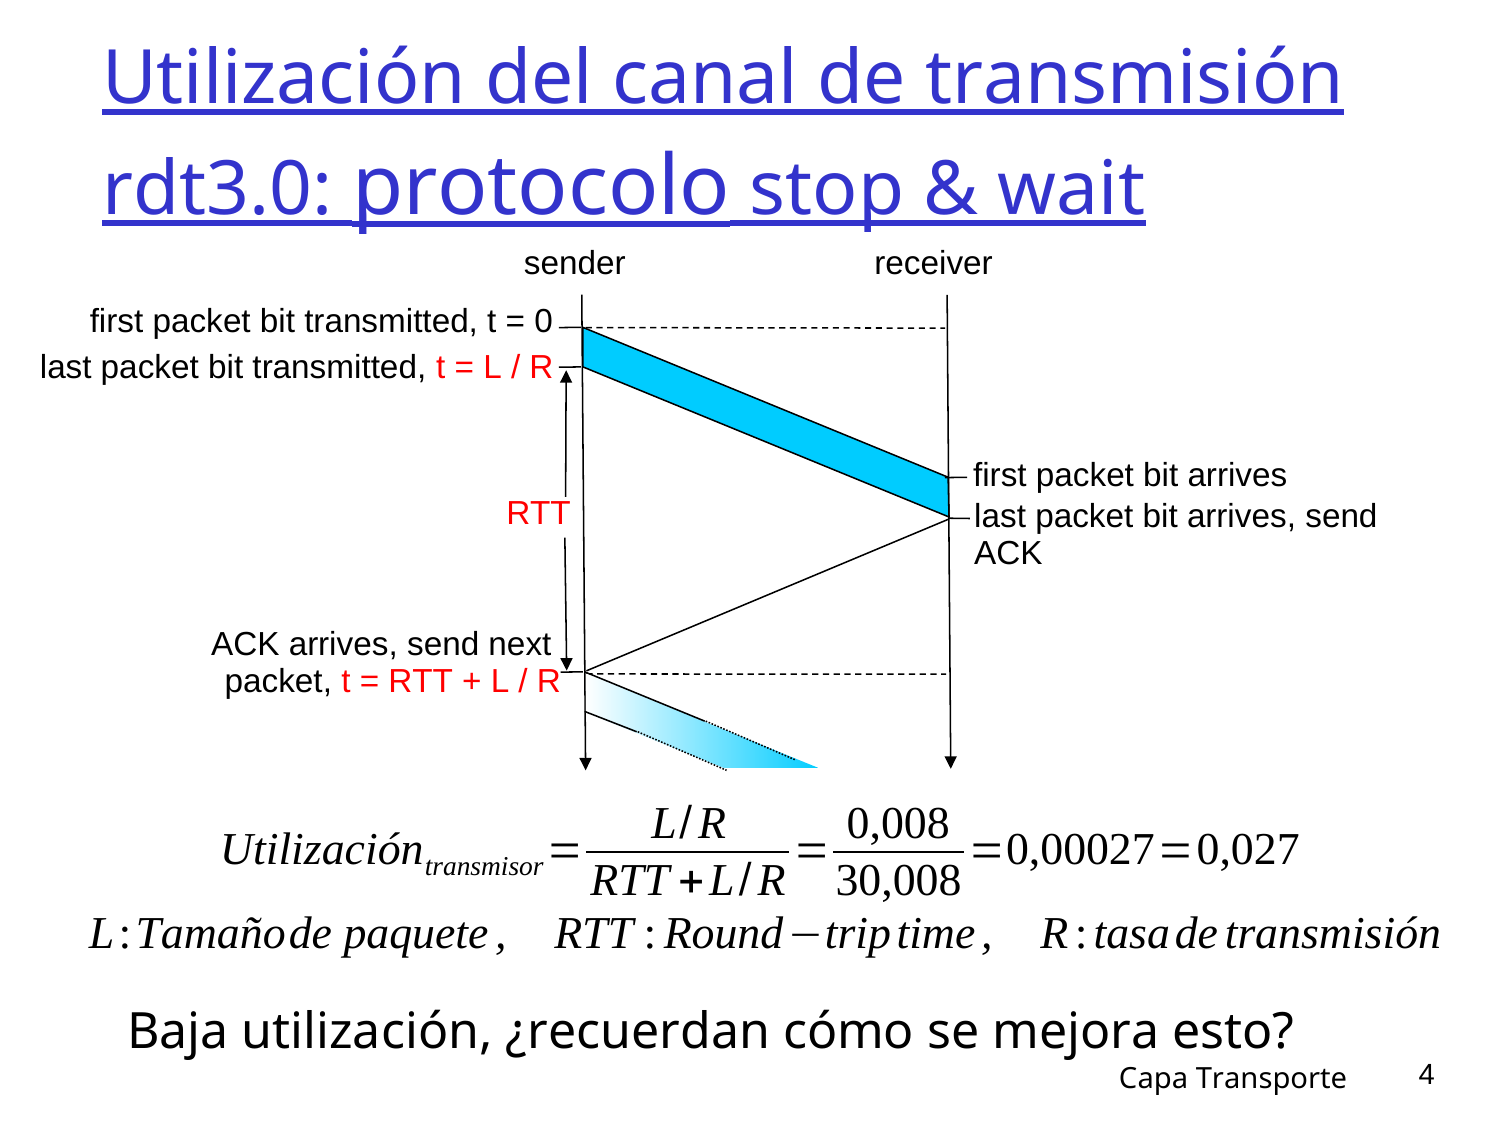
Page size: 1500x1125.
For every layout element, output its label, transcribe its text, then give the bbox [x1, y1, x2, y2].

text_box Baja utilización, ¿recuerdan cómo se mejora esto? [112, 988, 1313, 1058]
text_box receiver [852, 237, 1008, 295]
text_box first packet bit transmitted, t = 0 [38, 294, 569, 340]
text_box RTT [452, 486, 592, 543]
title Utilización del canal de transmisión rdt3.0: protocolo stop & wait [87, 31, 1500, 232]
text_box ACK arrives, send next packet, t = RTT + L / R [135, 618, 577, 723]
text_box [582, 327, 950, 517]
text_box last packet bit transmitted, t = L / R [0, 340, 569, 399]
text_box first packet bit arrives [958, 448, 1357, 507]
chart [79, 798, 1448, 960]
text_box [641, 734, 650, 739]
text_box last packet bit arrives, send ACK [959, 489, 1471, 584]
text_box [585, 674, 819, 768]
text_box sender [495, 237, 641, 295]
